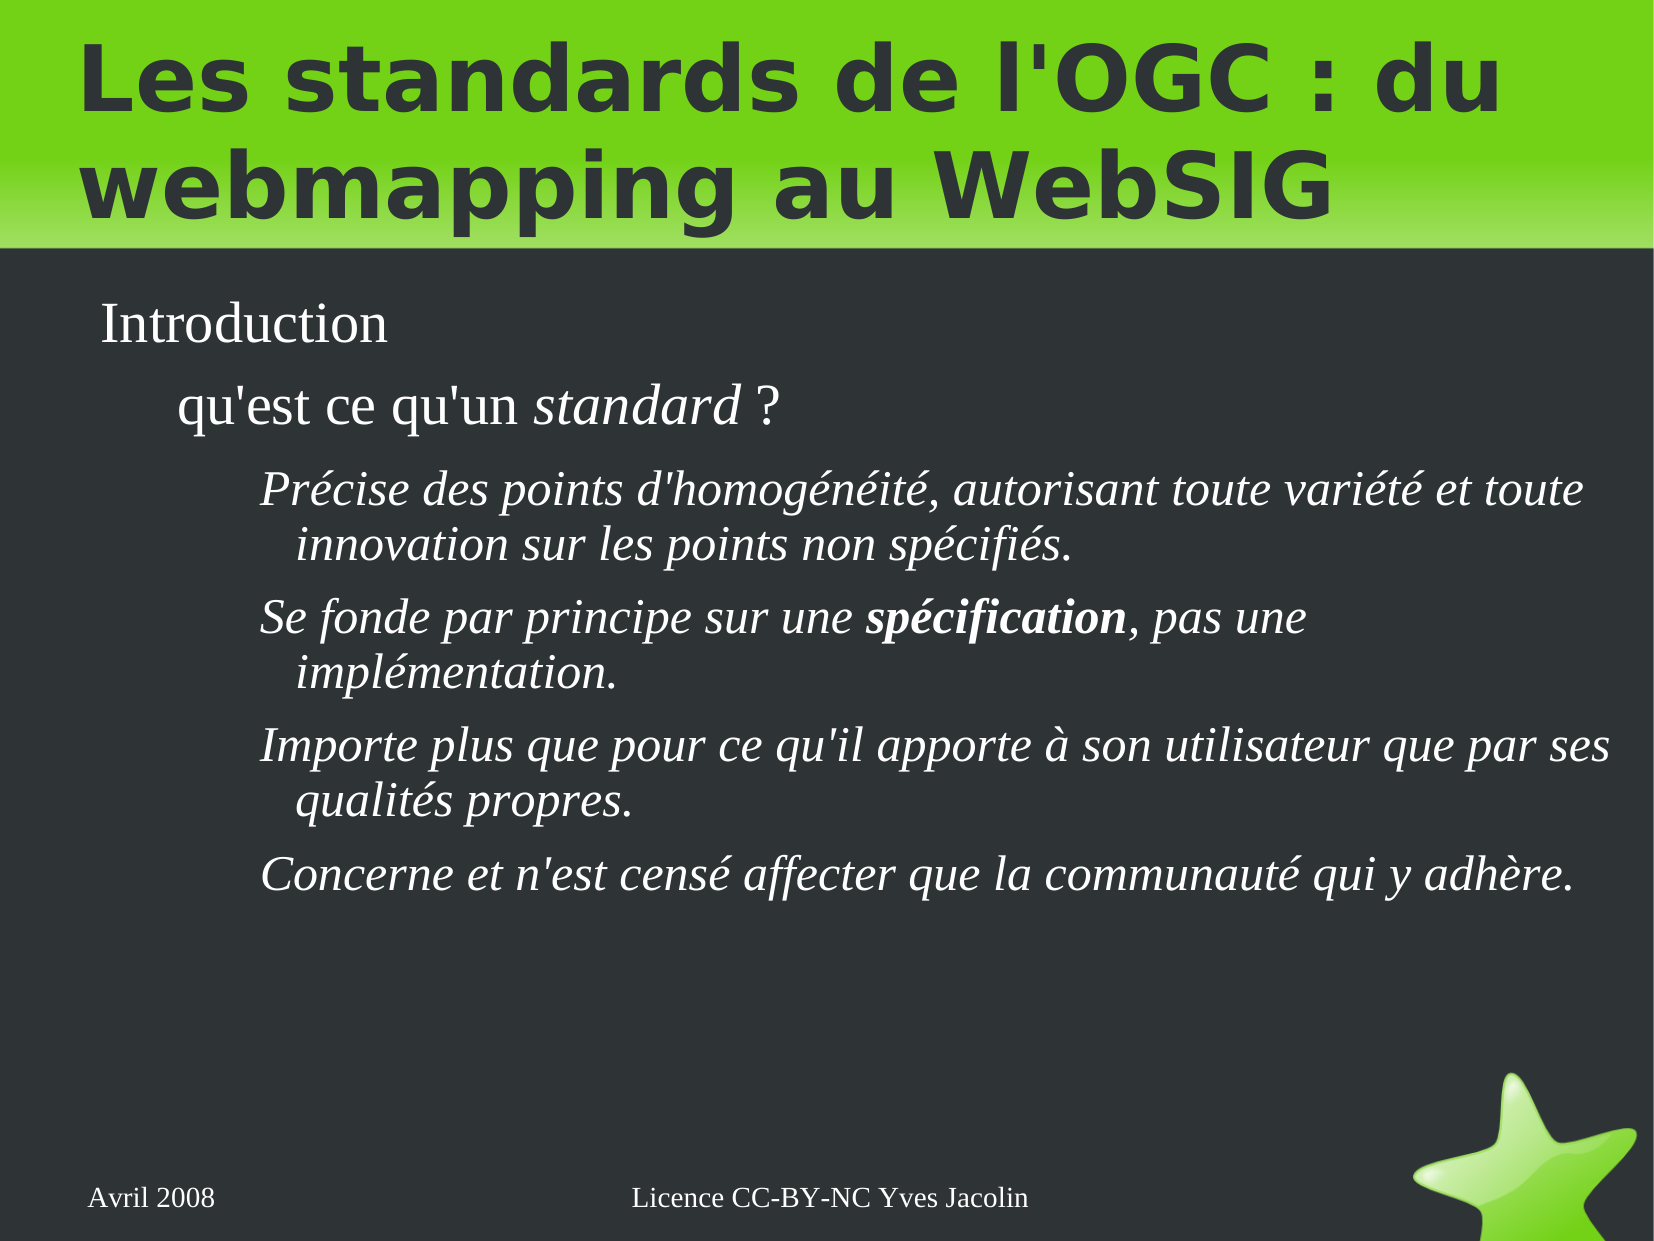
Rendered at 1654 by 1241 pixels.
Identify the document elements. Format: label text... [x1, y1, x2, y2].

list Introduction qu'est ce qu'un standard ? Précise des points d'homogénéité, autorisant toute variété et toute innovation sur les points non spécifiés. Se fonde par principe sur une spécification, pas une implémentation. Importe plus que pour ce qu'il apporte à son utilisateur que par ses qualités propres. Concerne et n'est censé affecter que la communauté qui y adhère. [82, 290, 1625, 1094]
title Les standards de l'OGC : du webmapping au WebSIG [76, 25, 1565, 240]
picture [0, 0, 1654, 1241]
